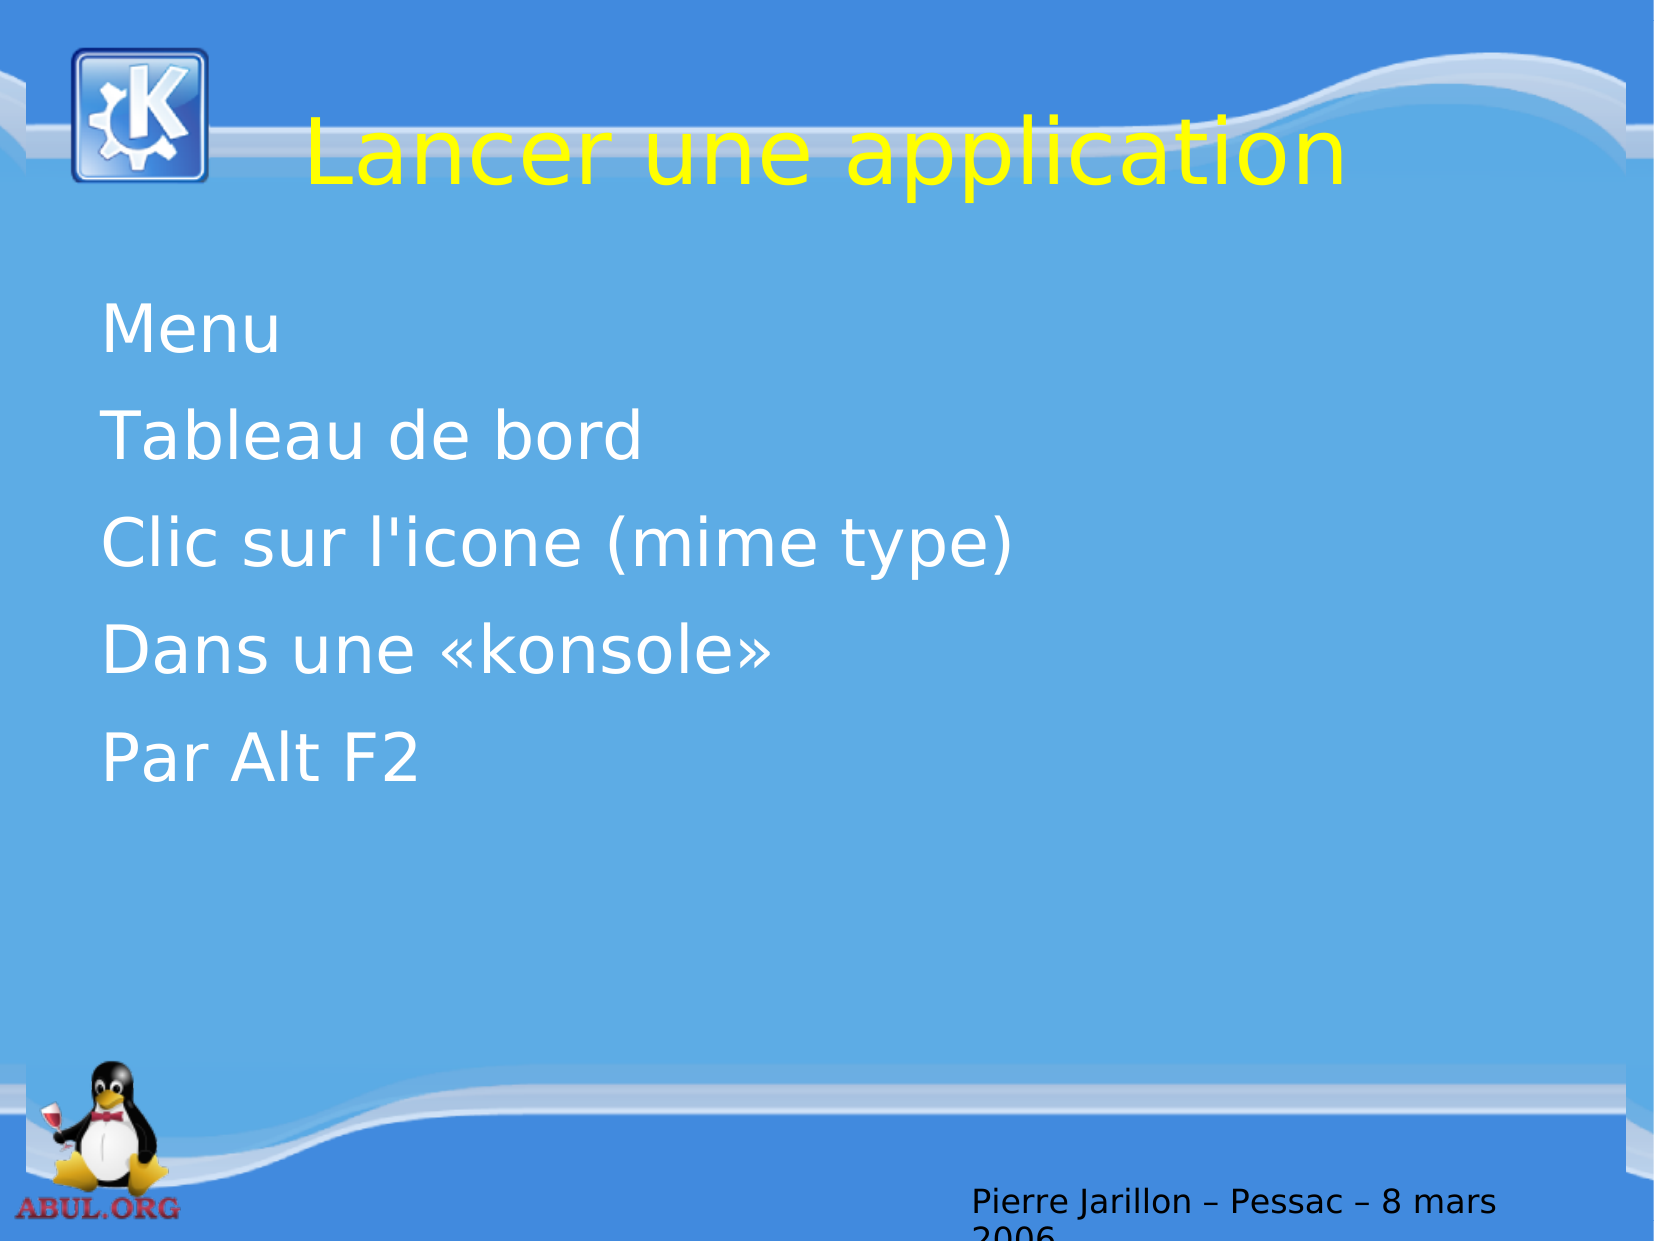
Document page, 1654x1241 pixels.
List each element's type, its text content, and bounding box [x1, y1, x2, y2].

title Lancer une application [82, 49, 1571, 257]
picture [985, 1229, 996, 1241]
picture [1009, 1229, 1017, 1241]
picture [1030, 1229, 1040, 1241]
picture [998, 1229, 1008, 1241]
picture [0, 0, 1654, 1241]
text_box Pierre Jarillon – Pessac – 8 mars 2006 [956, 1175, 1607, 1229]
picture [1019, 1229, 1029, 1241]
list Menu Tableau de bord Clic sur l'icone (mime type) Dans une «konsole» Par Alt F2 [82, 290, 1571, 1109]
